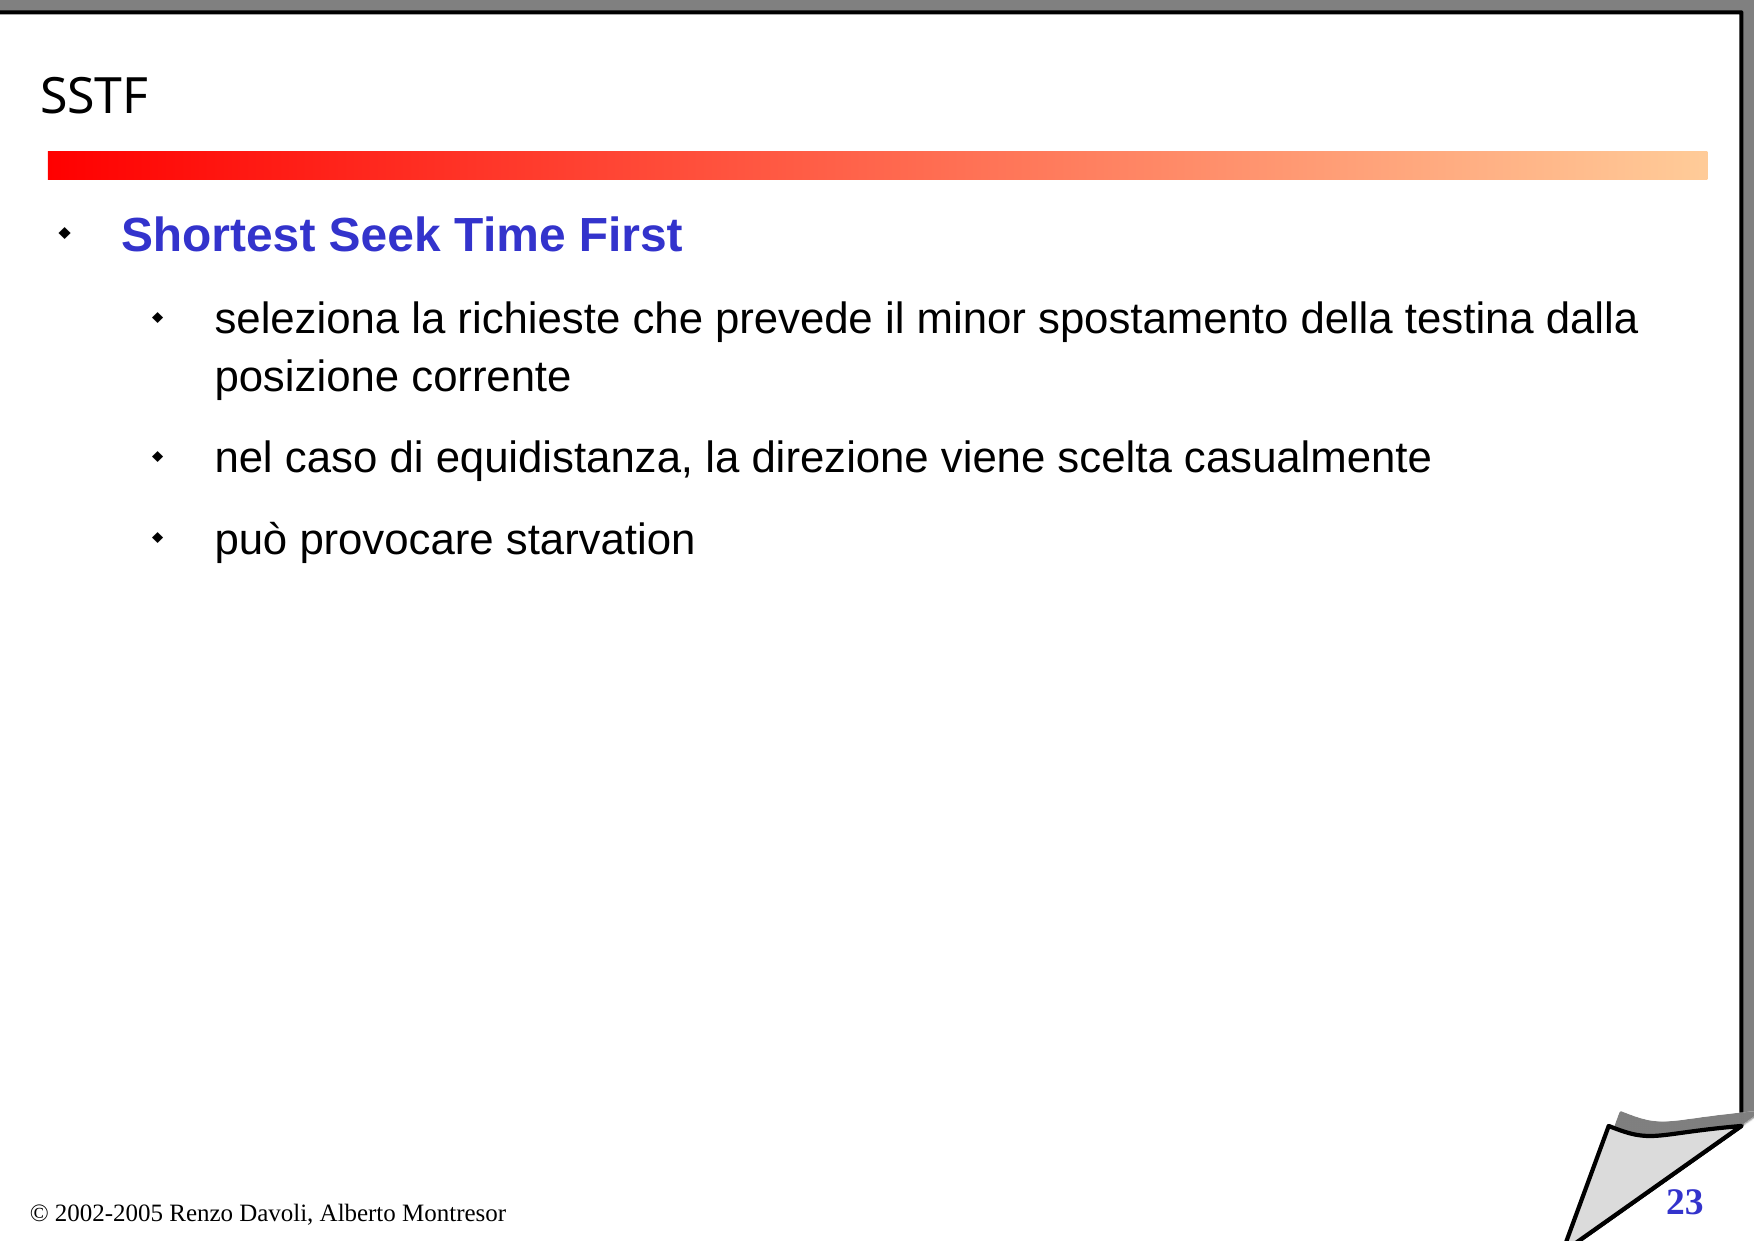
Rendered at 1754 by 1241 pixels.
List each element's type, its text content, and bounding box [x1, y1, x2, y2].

list Shortest Seek Time First seleziona la richieste che prevede il minor spostamento della testina dalla posizione corrente nel caso di equidistanza, la direzione viene scelta casualmente può provocare starvation [58, 206, 1696, 815]
title SSTF [40, 49, 1714, 144]
